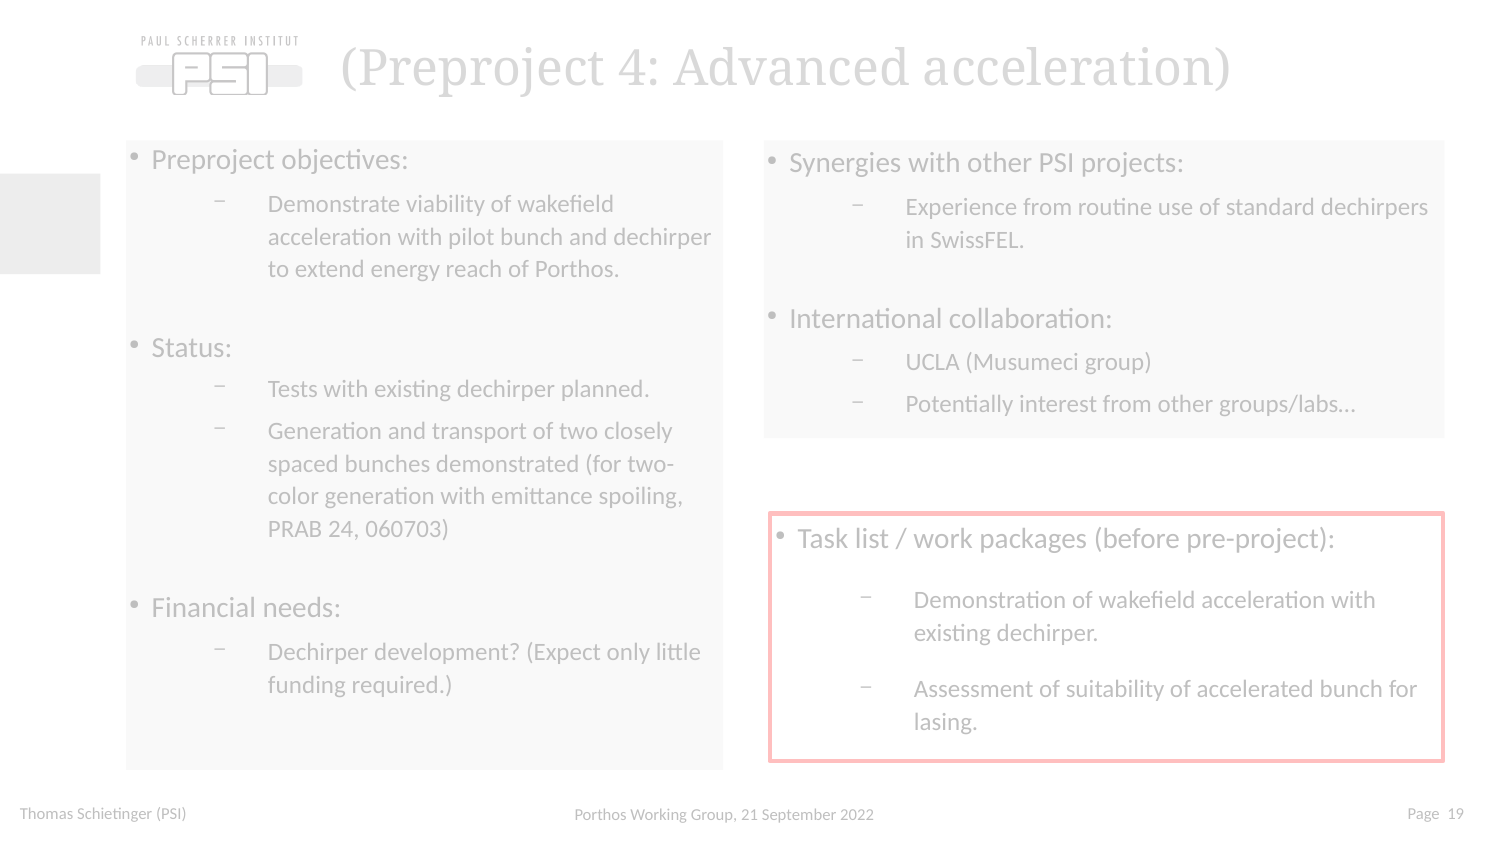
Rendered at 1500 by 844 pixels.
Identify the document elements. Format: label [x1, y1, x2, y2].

text_box [0, 0, 1500, 844]
